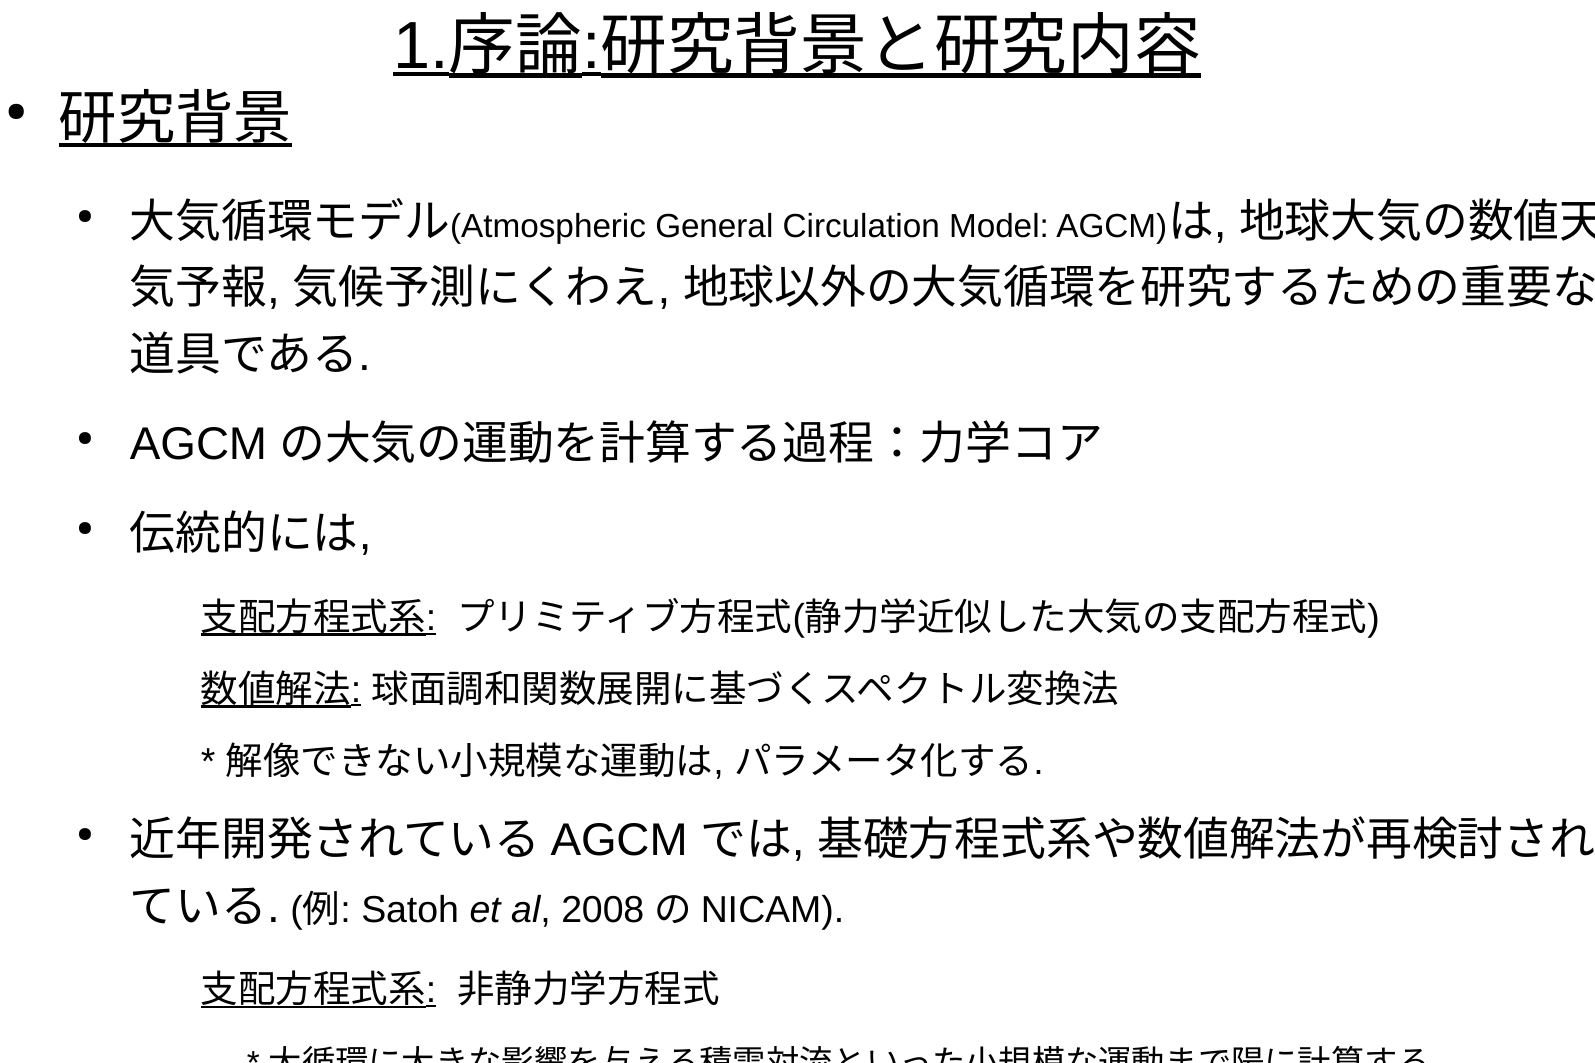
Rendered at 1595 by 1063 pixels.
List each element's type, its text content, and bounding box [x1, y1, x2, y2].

title 1.序論:研究背景と研究内容 [79, 1, 1515, 70]
list 研究背景 大気循環モデル(Atmospheric General Circulation Model: AGCM)は, 地球大気の数値天気予報, 気候予測にくわえ, 地球以外の大気循環を研究するための重要な道具である. AGCM の大気の運動を計算する過程：力学コア 伝統的には, 支配方程式系: プリミティブ方程式(静力学近似した大気の支配方程式) 数値解法: 球面調和関数展開に基づくスペクトル変換法 * 解像できない小規模な運動は, パラメータ化する. 近年開発されている AGCM では, 基礎方程式系や数値解法が再検討されている. (例: Satoh et al, 2008 の NICAM). 支配方程式系: 非静力学方程式 * 大循環に大きな影響を与える積雲対流といった小規模な運動まで陽に計算する. 数値解法: 有限体積法 * スペクトル法は高精度な一方, 偽の振動や大規模計算環境での効率の悪化が指摘されている. [0, 70, 1595, 1063]
